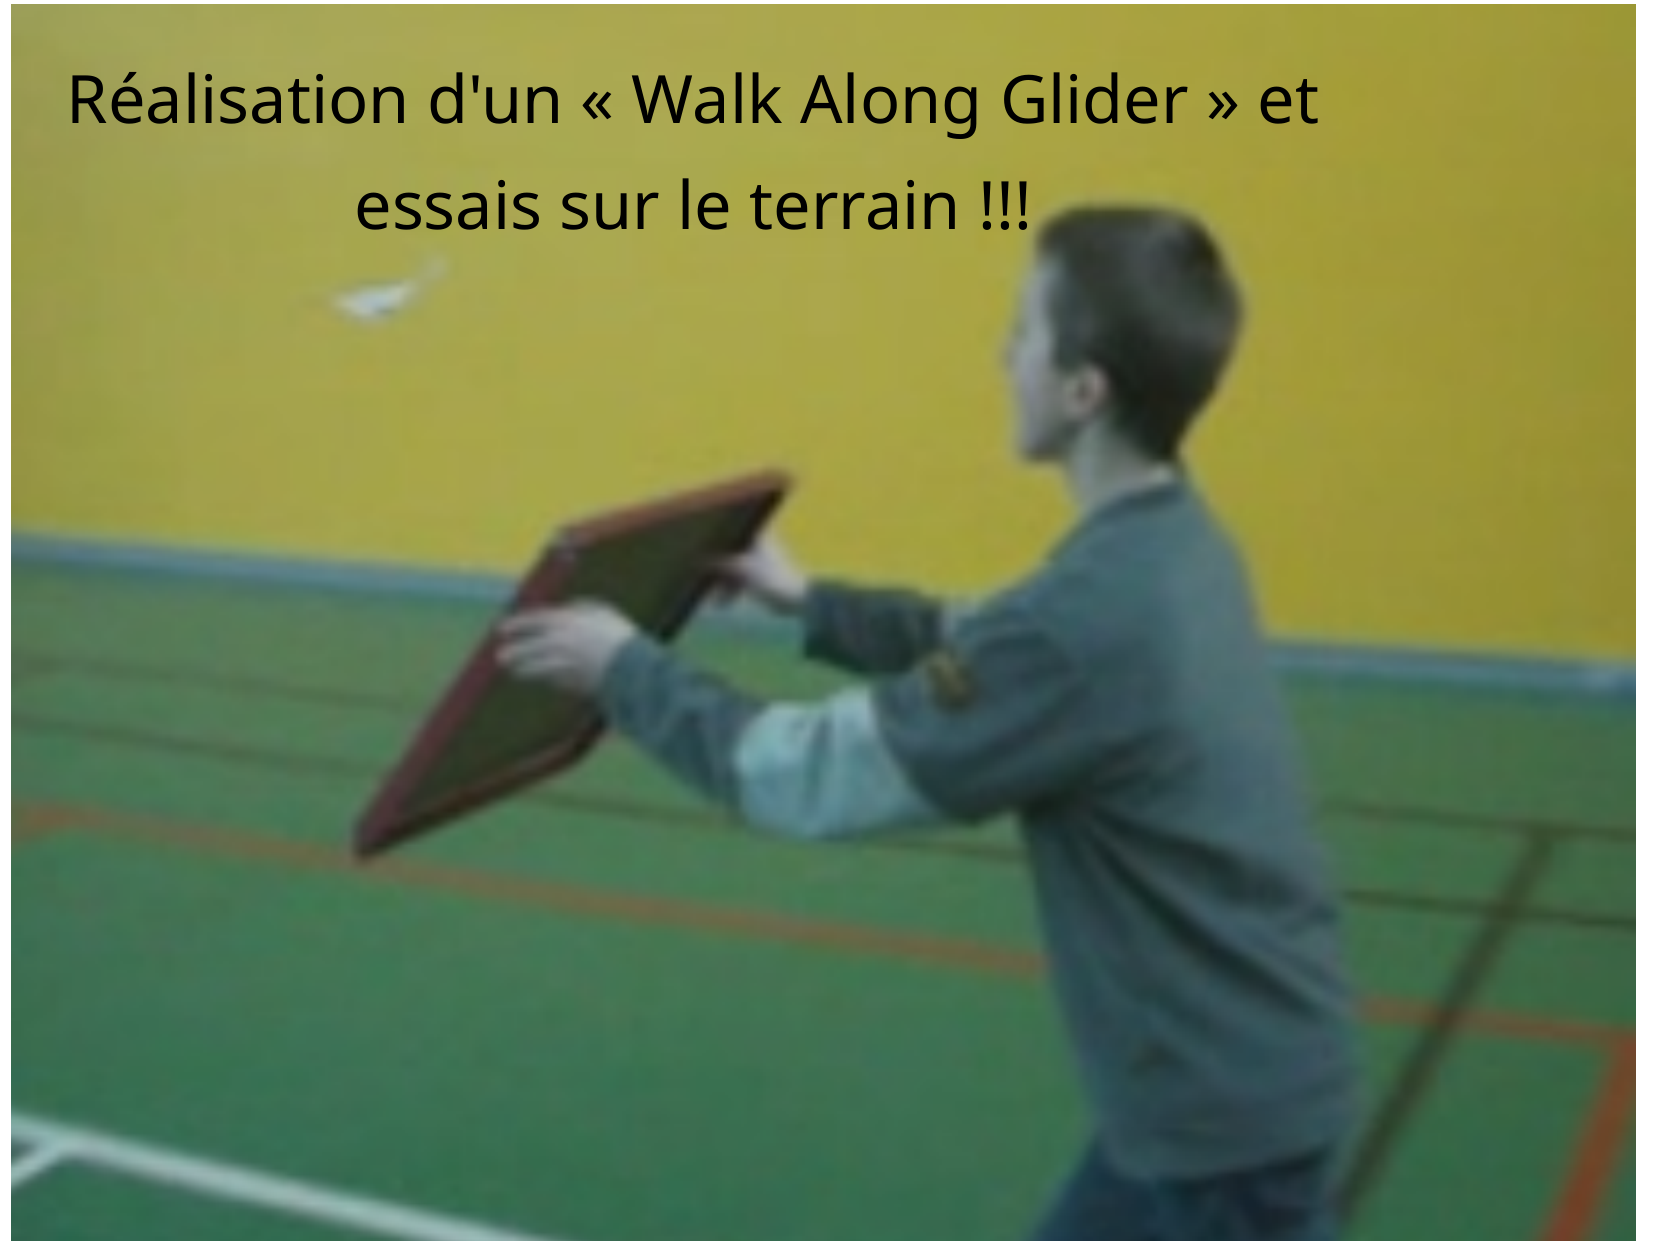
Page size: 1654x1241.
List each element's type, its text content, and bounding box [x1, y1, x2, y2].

text_box Réalisation d'un « Walk Along Glider » et essais sur le terrain !!! [0, 29, 1388, 414]
picture [11, 4, 1636, 1241]
